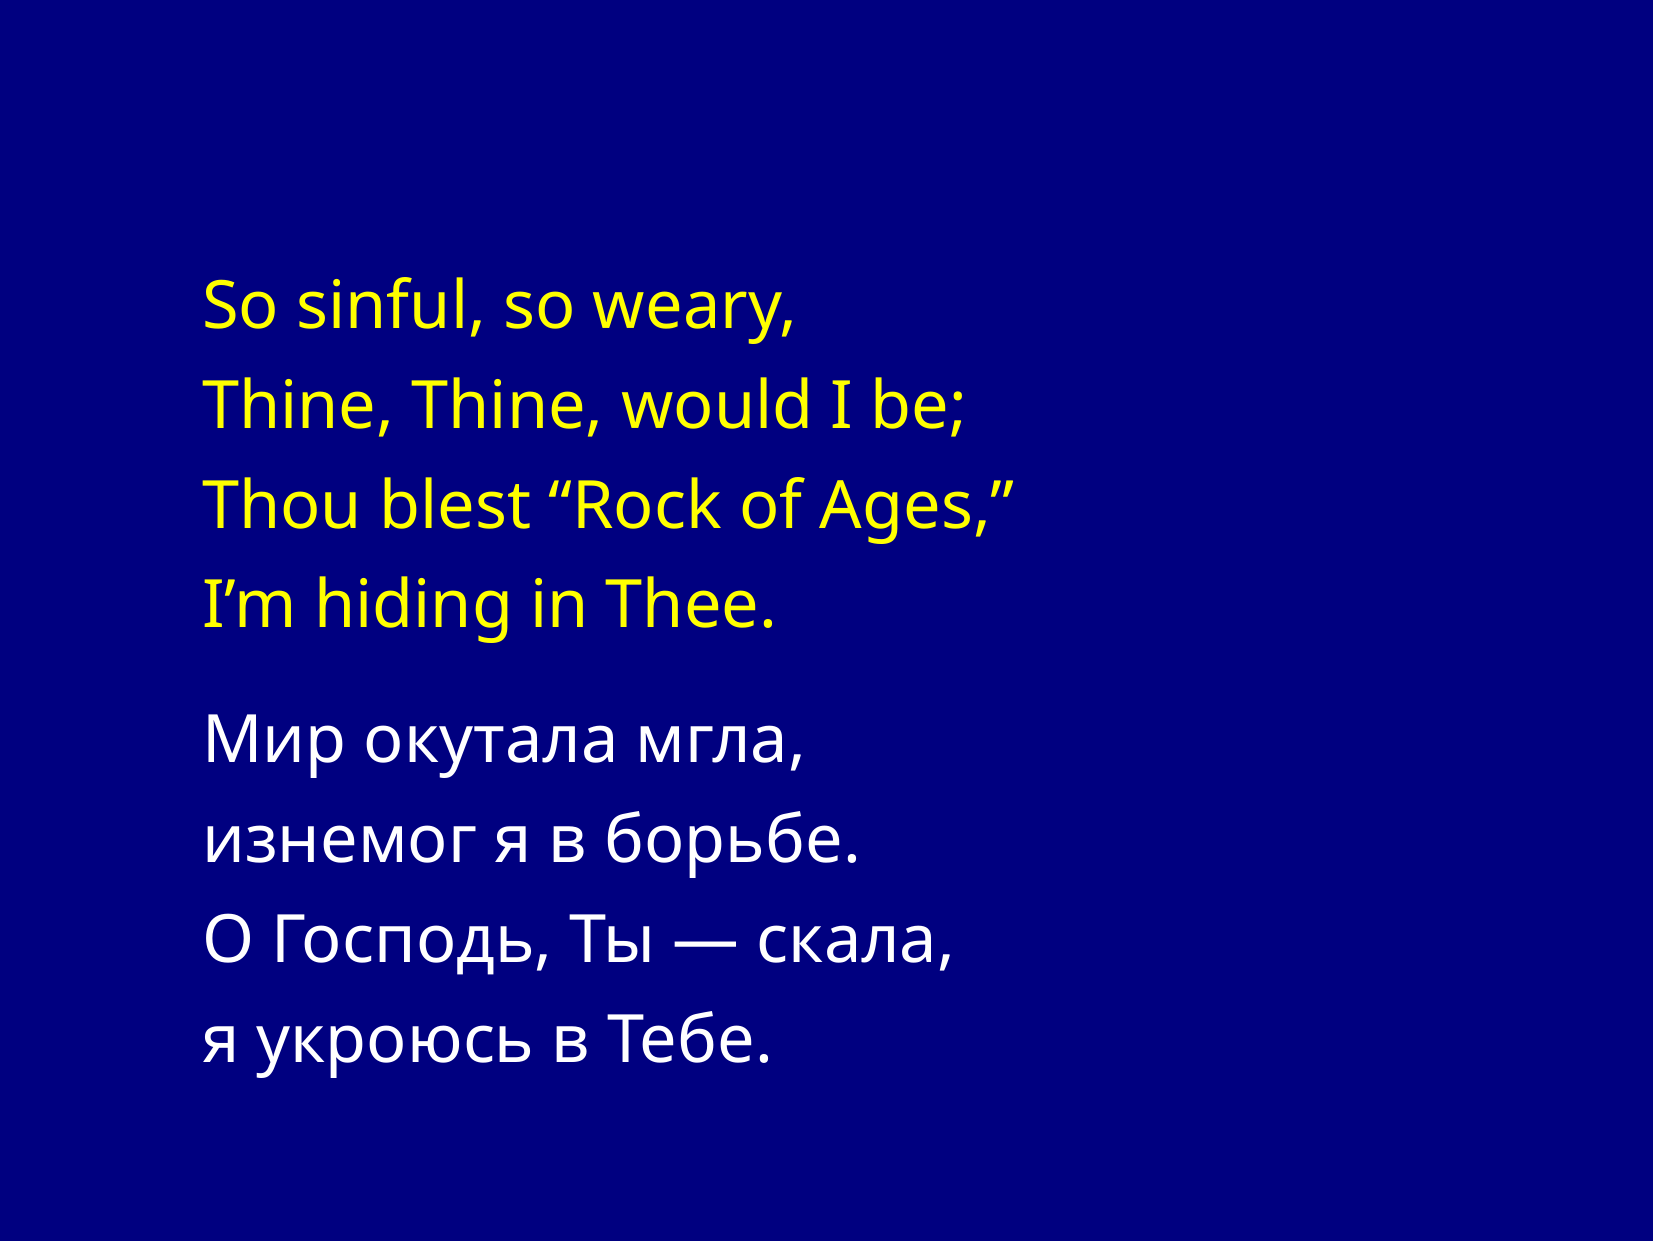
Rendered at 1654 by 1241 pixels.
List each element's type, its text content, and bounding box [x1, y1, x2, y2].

text_box So sinful, so weary, Thine, Thine, would I be; Thou blest “Rock of Ages,” I’m hiding in Thee. [75, 150, 1576, 638]
text_box Мир окутала мгла, изнемог я в борьбе. О Господь, Ты — скала, я укроюсь в Тебе. [75, 675, 1576, 1163]
